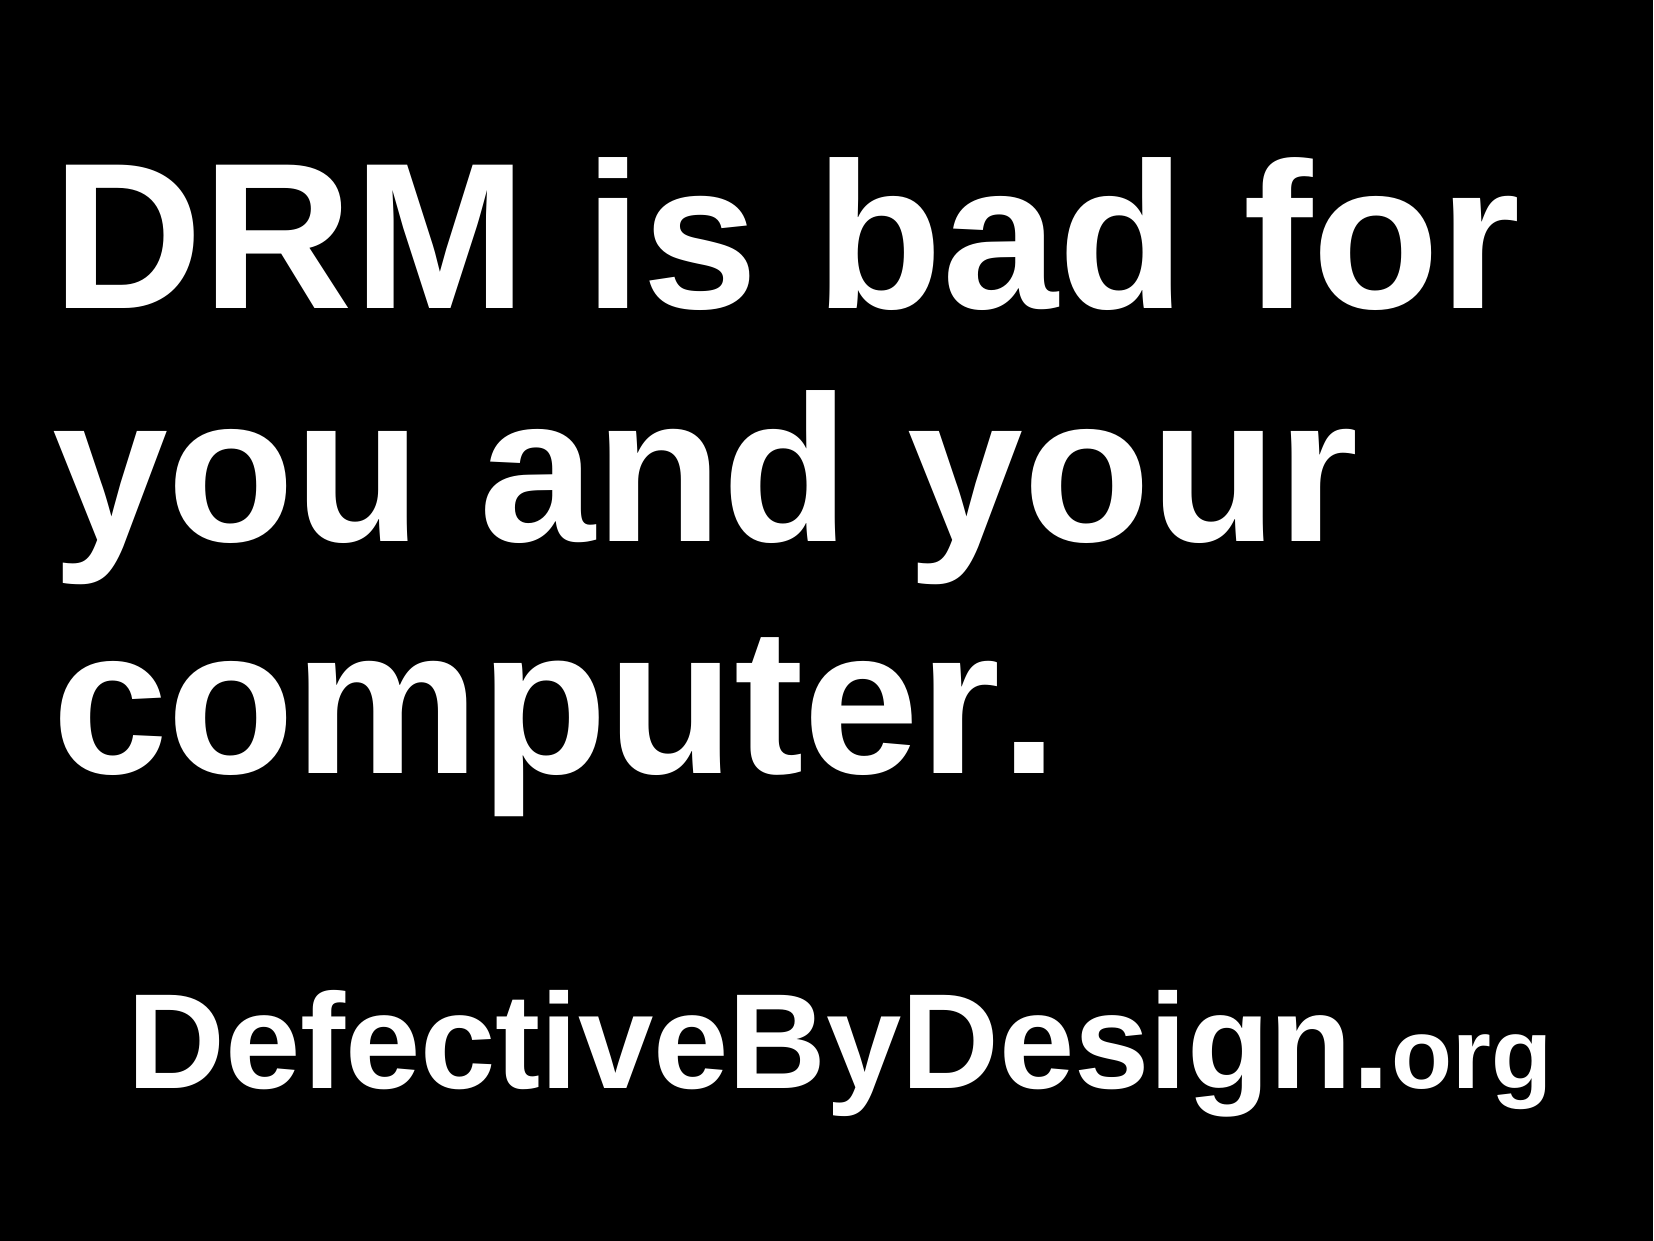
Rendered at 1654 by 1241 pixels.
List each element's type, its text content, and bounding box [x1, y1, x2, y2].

text_box DRM is bad for you and your computer. [37, 112, 1613, 828]
text_box DefectiveByDesign.org [112, 958, 1568, 1126]
